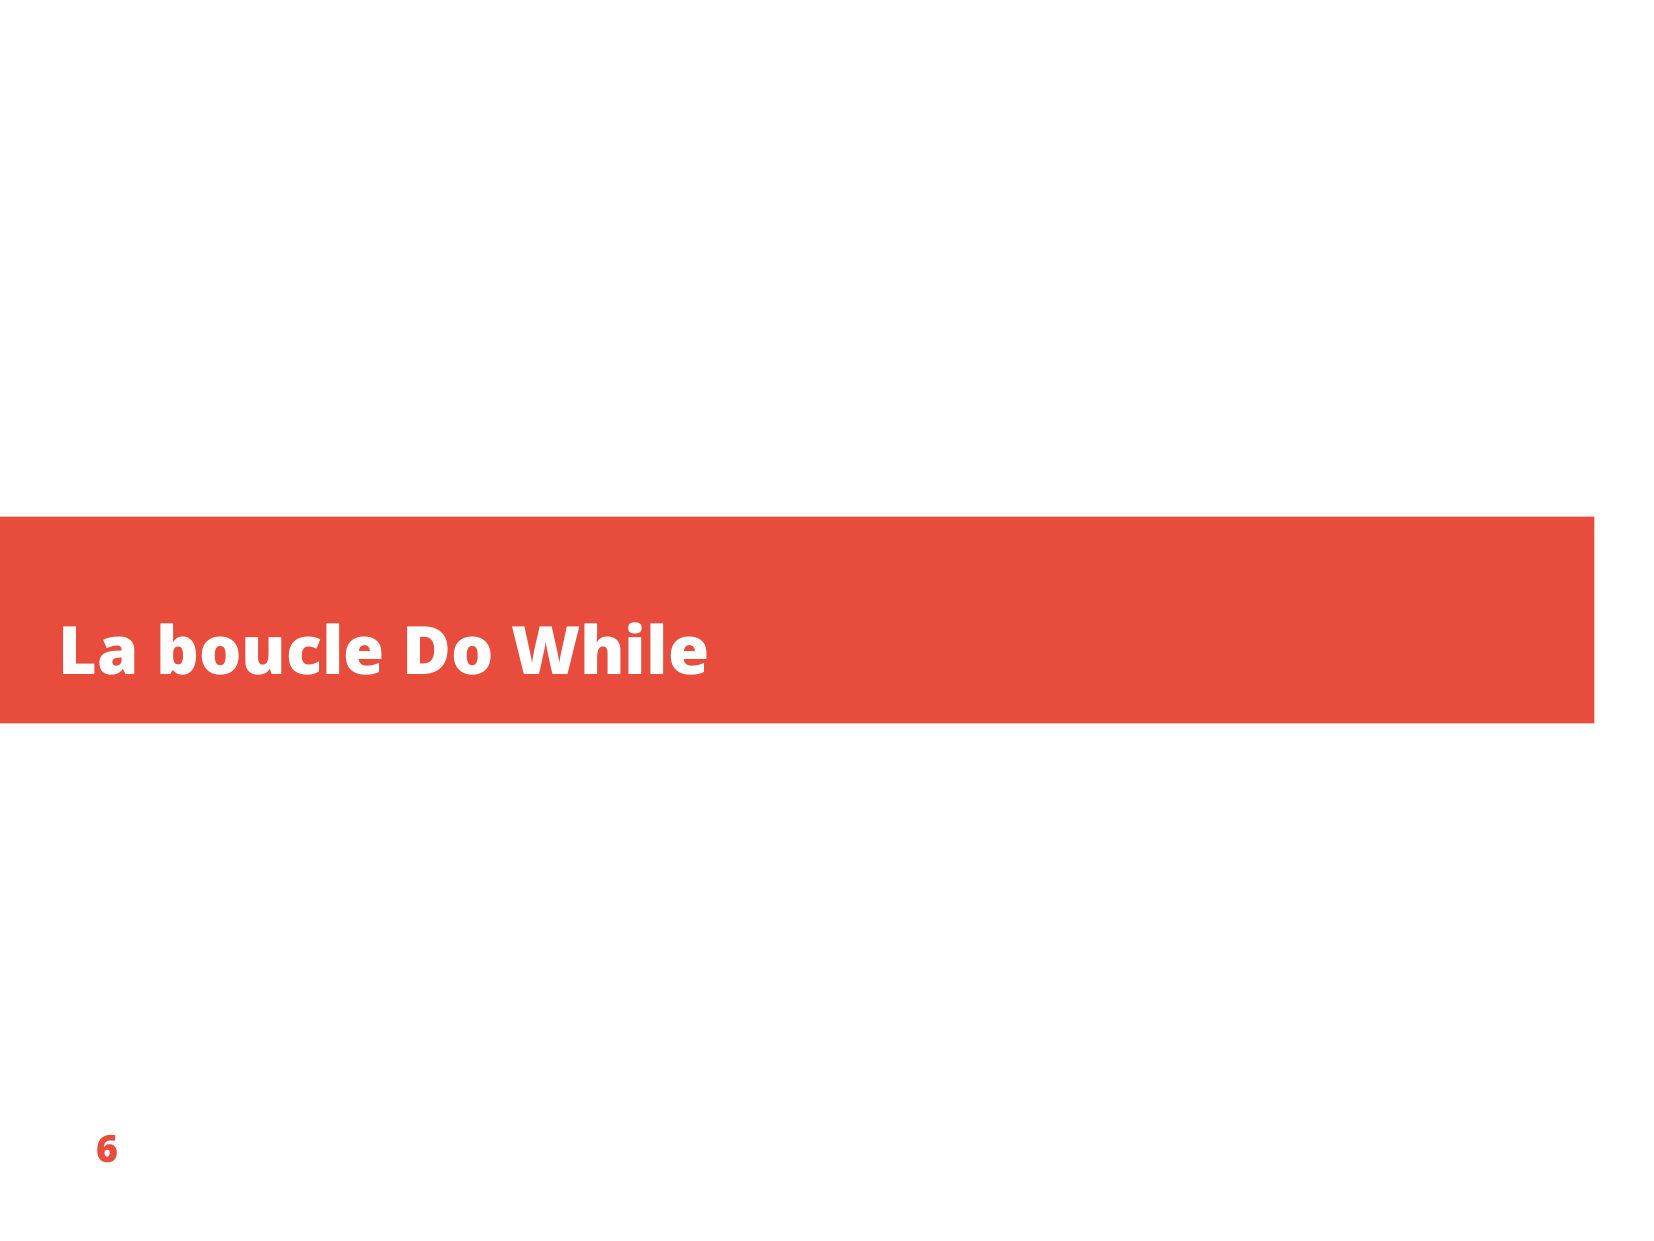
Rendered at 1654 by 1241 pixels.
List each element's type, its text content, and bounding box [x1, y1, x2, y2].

title La boucle Do While [59, 546, 1595, 694]
